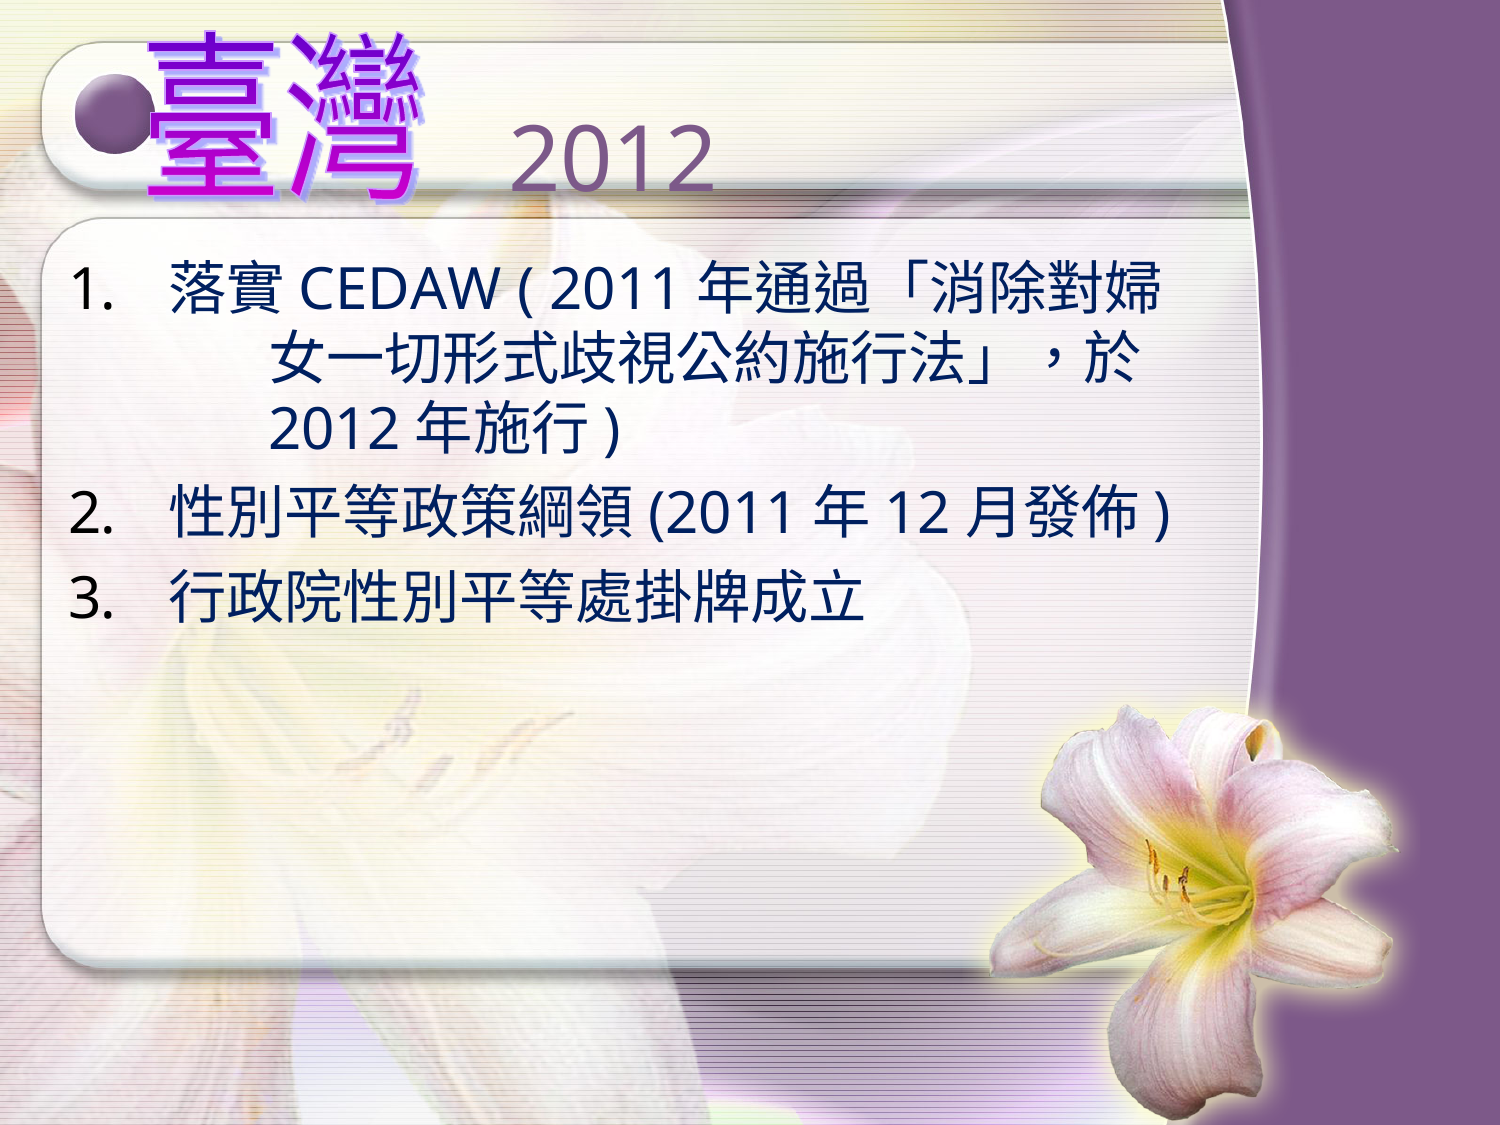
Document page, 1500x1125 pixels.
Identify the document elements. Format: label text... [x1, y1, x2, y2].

text_box 臺灣 [396, 96, 406, 124]
text_box 臺灣 [353, 78, 381, 86]
text_box 臺灣 [314, 97, 327, 125]
text_box 臺灣 [325, 126, 414, 200]
text_box 臺灣 [287, 82, 315, 111]
text_box 臺灣 [150, 112, 271, 139]
text_box 臺灣 [290, 33, 318, 64]
text_box 臺灣 [316, 32, 352, 92]
text_box 臺灣 [290, 131, 317, 198]
title 2012 [421, 54, 871, 243]
text_box 臺灣 [147, 130, 274, 196]
subtitle 落實CEDAW ( 2011年通過「消除對婦女一切形式歧視公約施行法」，於2012年施行) 性別平等政策綱領(2011年12月發佈) 行政院性別平等處掛牌成立 [53, 243, 1227, 941]
text_box 臺灣 [147, 31, 274, 71]
text_box 臺灣 [353, 92, 394, 125]
text_box 臺灣 [340, 93, 351, 117]
text_box 臺灣 [329, 97, 339, 122]
text_box 臺灣 [164, 78, 257, 105]
text_box 臺灣 [353, 64, 381, 73]
text_box 臺灣 [349, 31, 420, 120]
